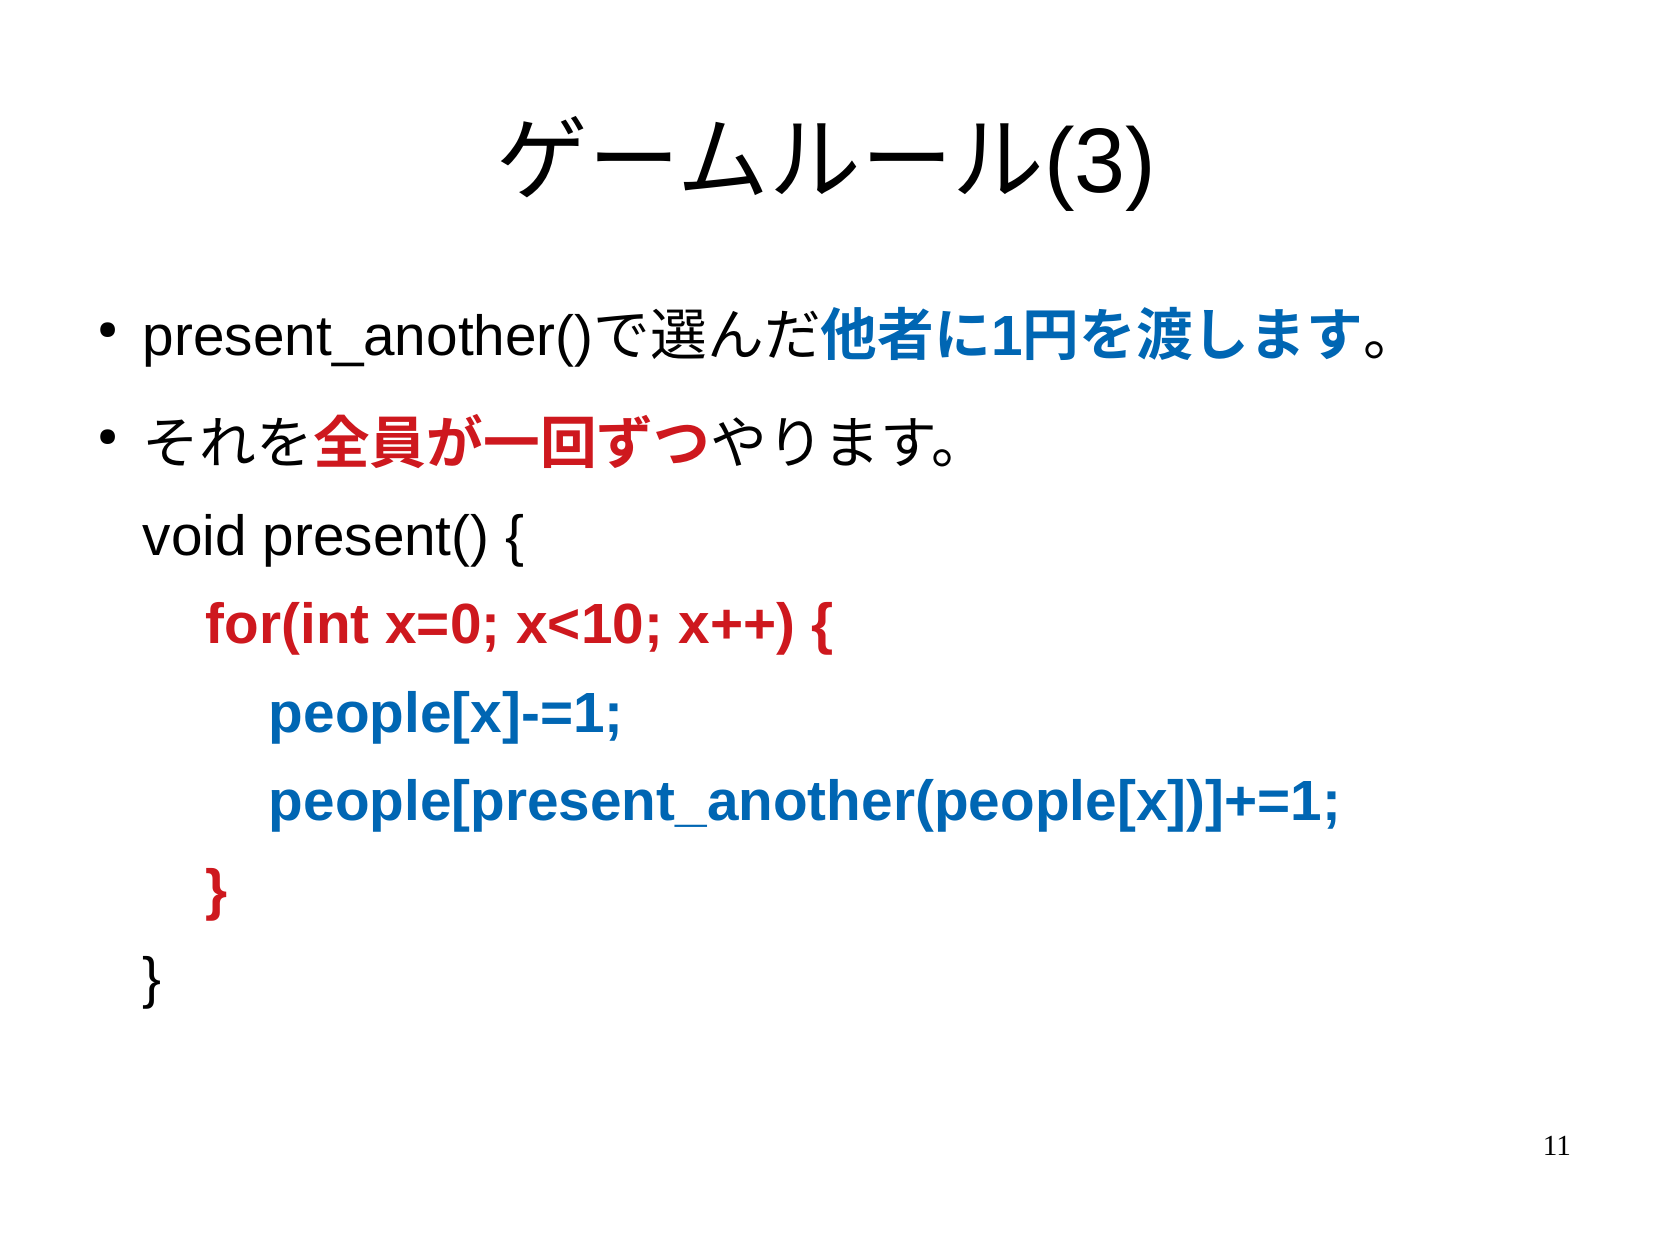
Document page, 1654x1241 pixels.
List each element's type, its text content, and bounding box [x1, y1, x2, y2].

title ゲームルール(3) [82, 49, 1571, 257]
list present_another()で選んだ他者に1円を渡します。 それを全員が一回ずつやります。 void present() { for(int x=0; x<10; x++) { people[x]-=1; people[present_another(people[x])]+=1; } } [82, 290, 1571, 1010]
